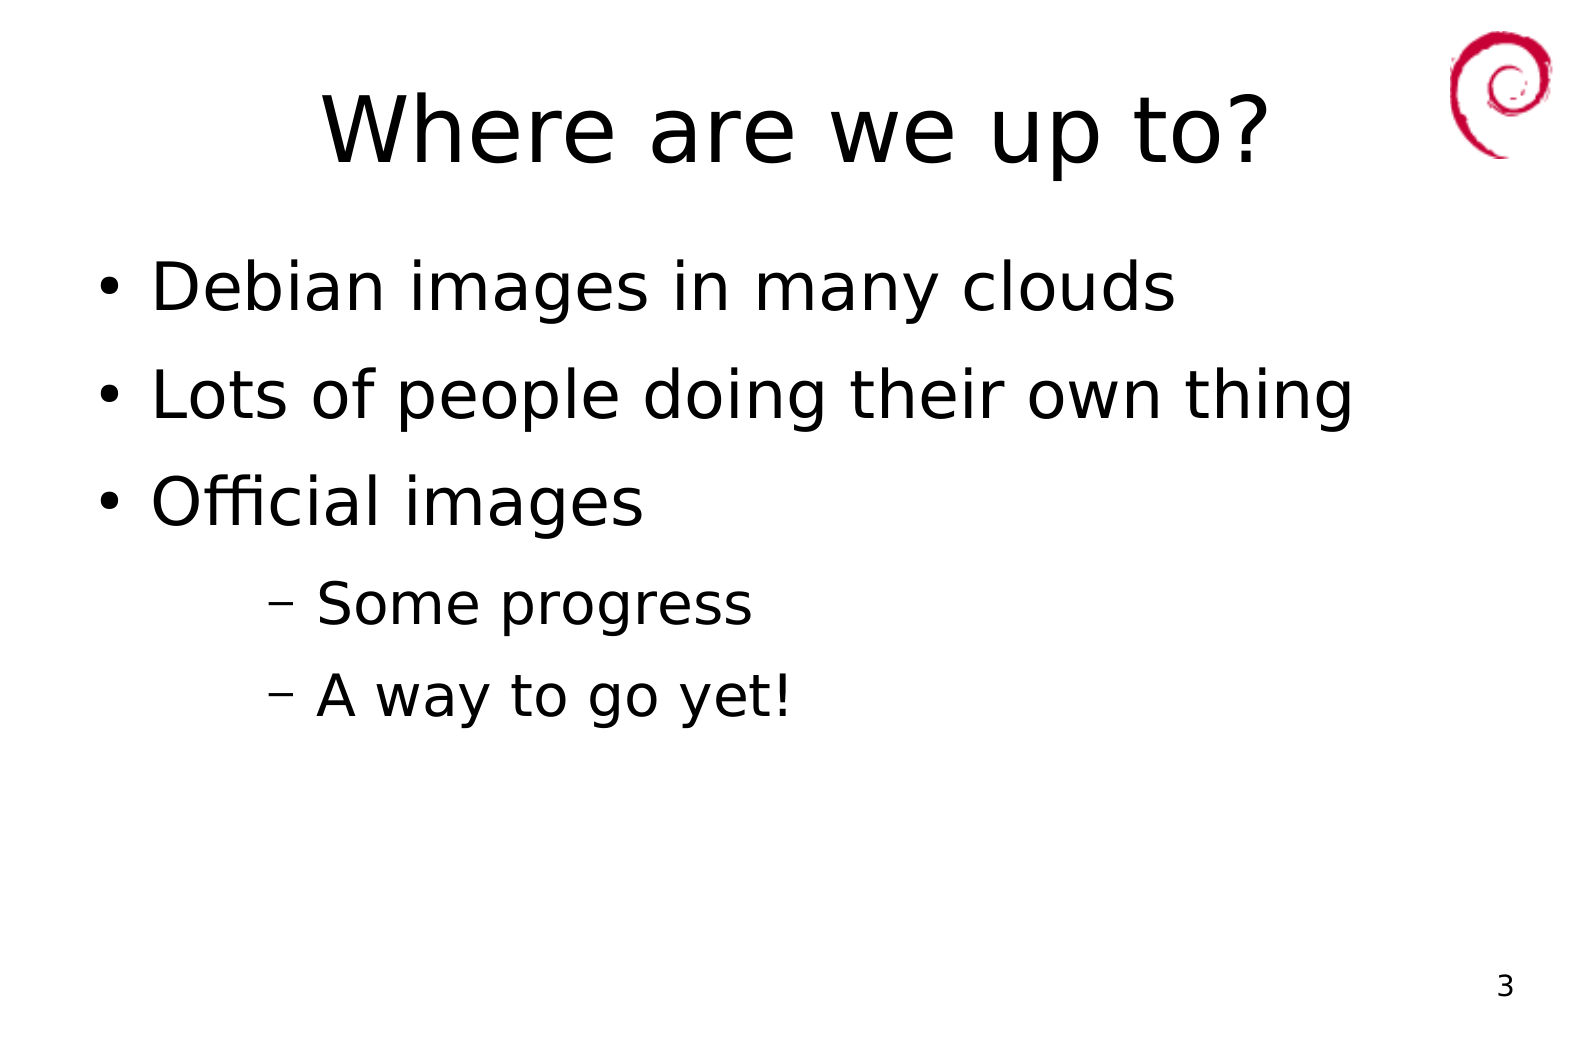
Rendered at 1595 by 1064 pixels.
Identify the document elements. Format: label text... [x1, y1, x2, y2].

list Debian images in many clouds Lots of people doing their own thing Official images Some progress A way to go yet! [79, 248, 1515, 951]
title Where are we up to? [79, 42, 1515, 220]
picture [1450, 31, 1555, 159]
